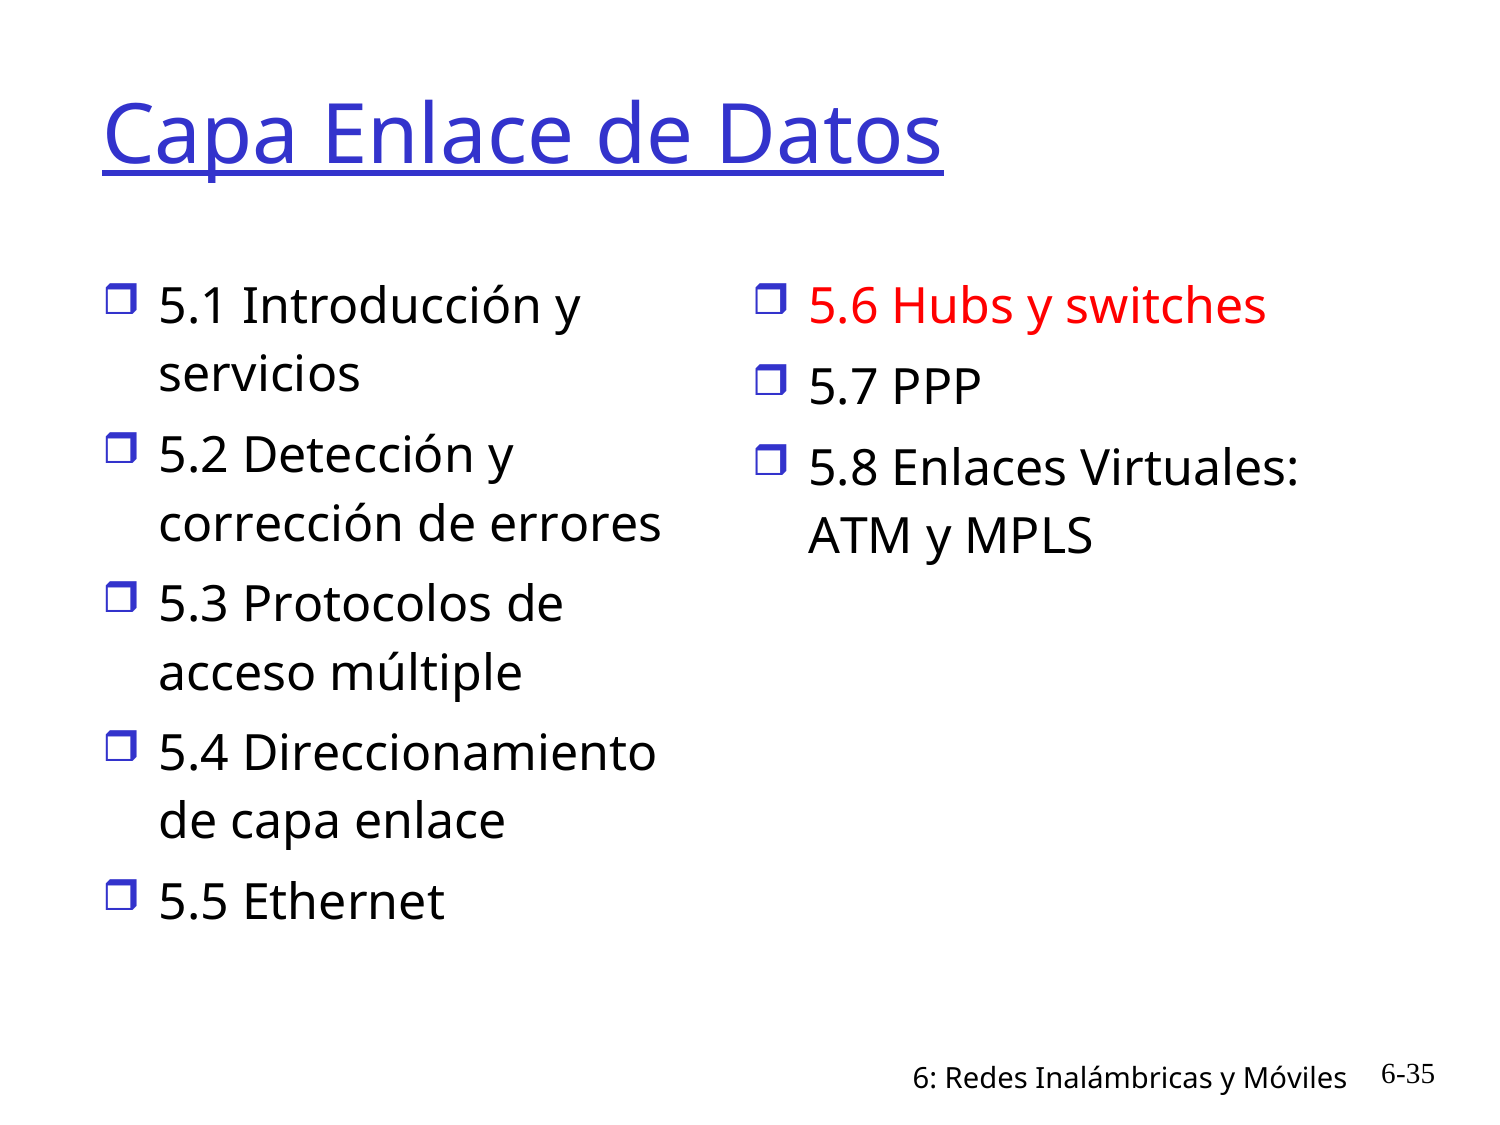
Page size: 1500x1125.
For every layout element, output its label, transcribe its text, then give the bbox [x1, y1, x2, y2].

list 5.1 Introducción y servicios 5.2 Detección y corrección de errores 5.3 Protocolos de acceso múltiple 5.4 Direccionamiento de capa enlace 5.5 Ethernet [87, 262, 713, 1026]
title Capa Enlace de Datos [87, 37, 1363, 225]
list 5.6 Hubs y switches 5.7 PPP 5.8 Enlaces Virtuales: ATM y MPLS [737, 262, 1403, 1026]
